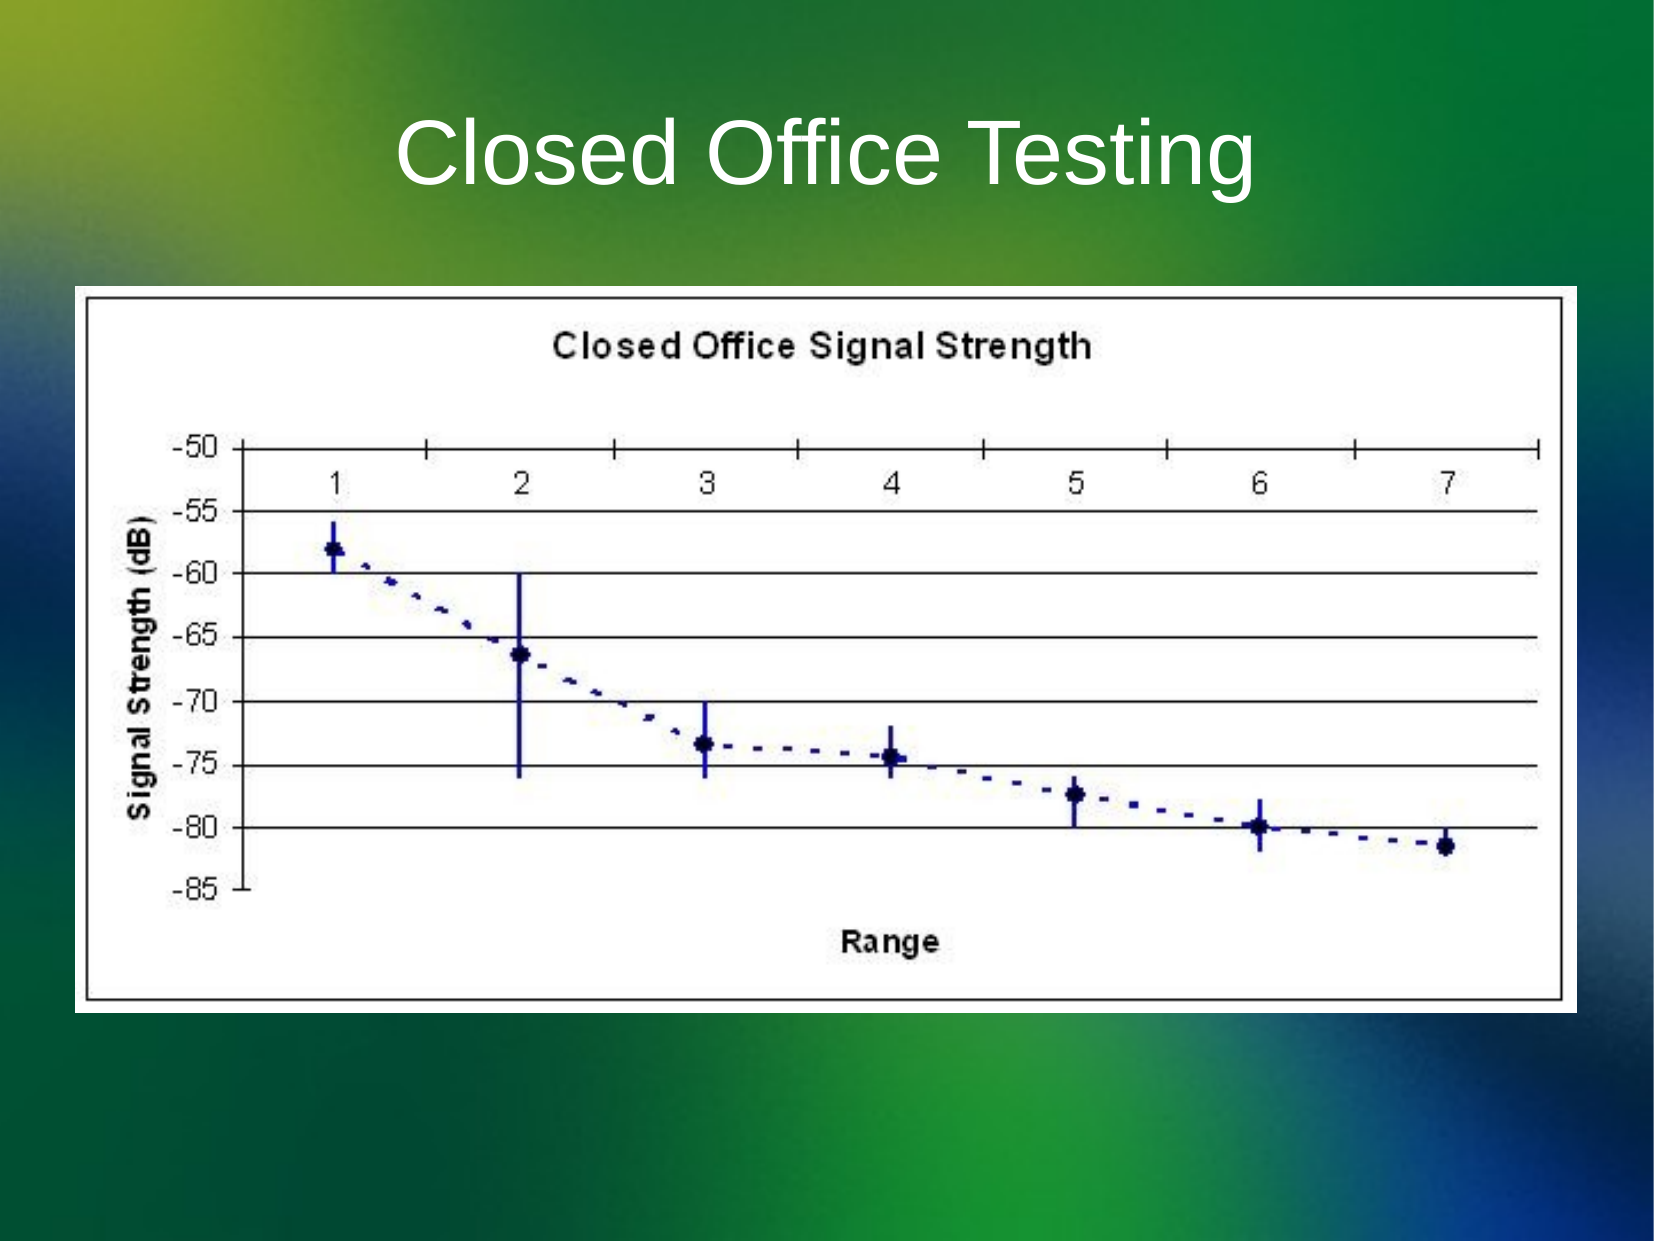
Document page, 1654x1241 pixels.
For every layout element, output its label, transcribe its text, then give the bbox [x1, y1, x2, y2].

title Closed Office Testing [82, 56, 1571, 250]
picture [0, 0, 1654, 1241]
